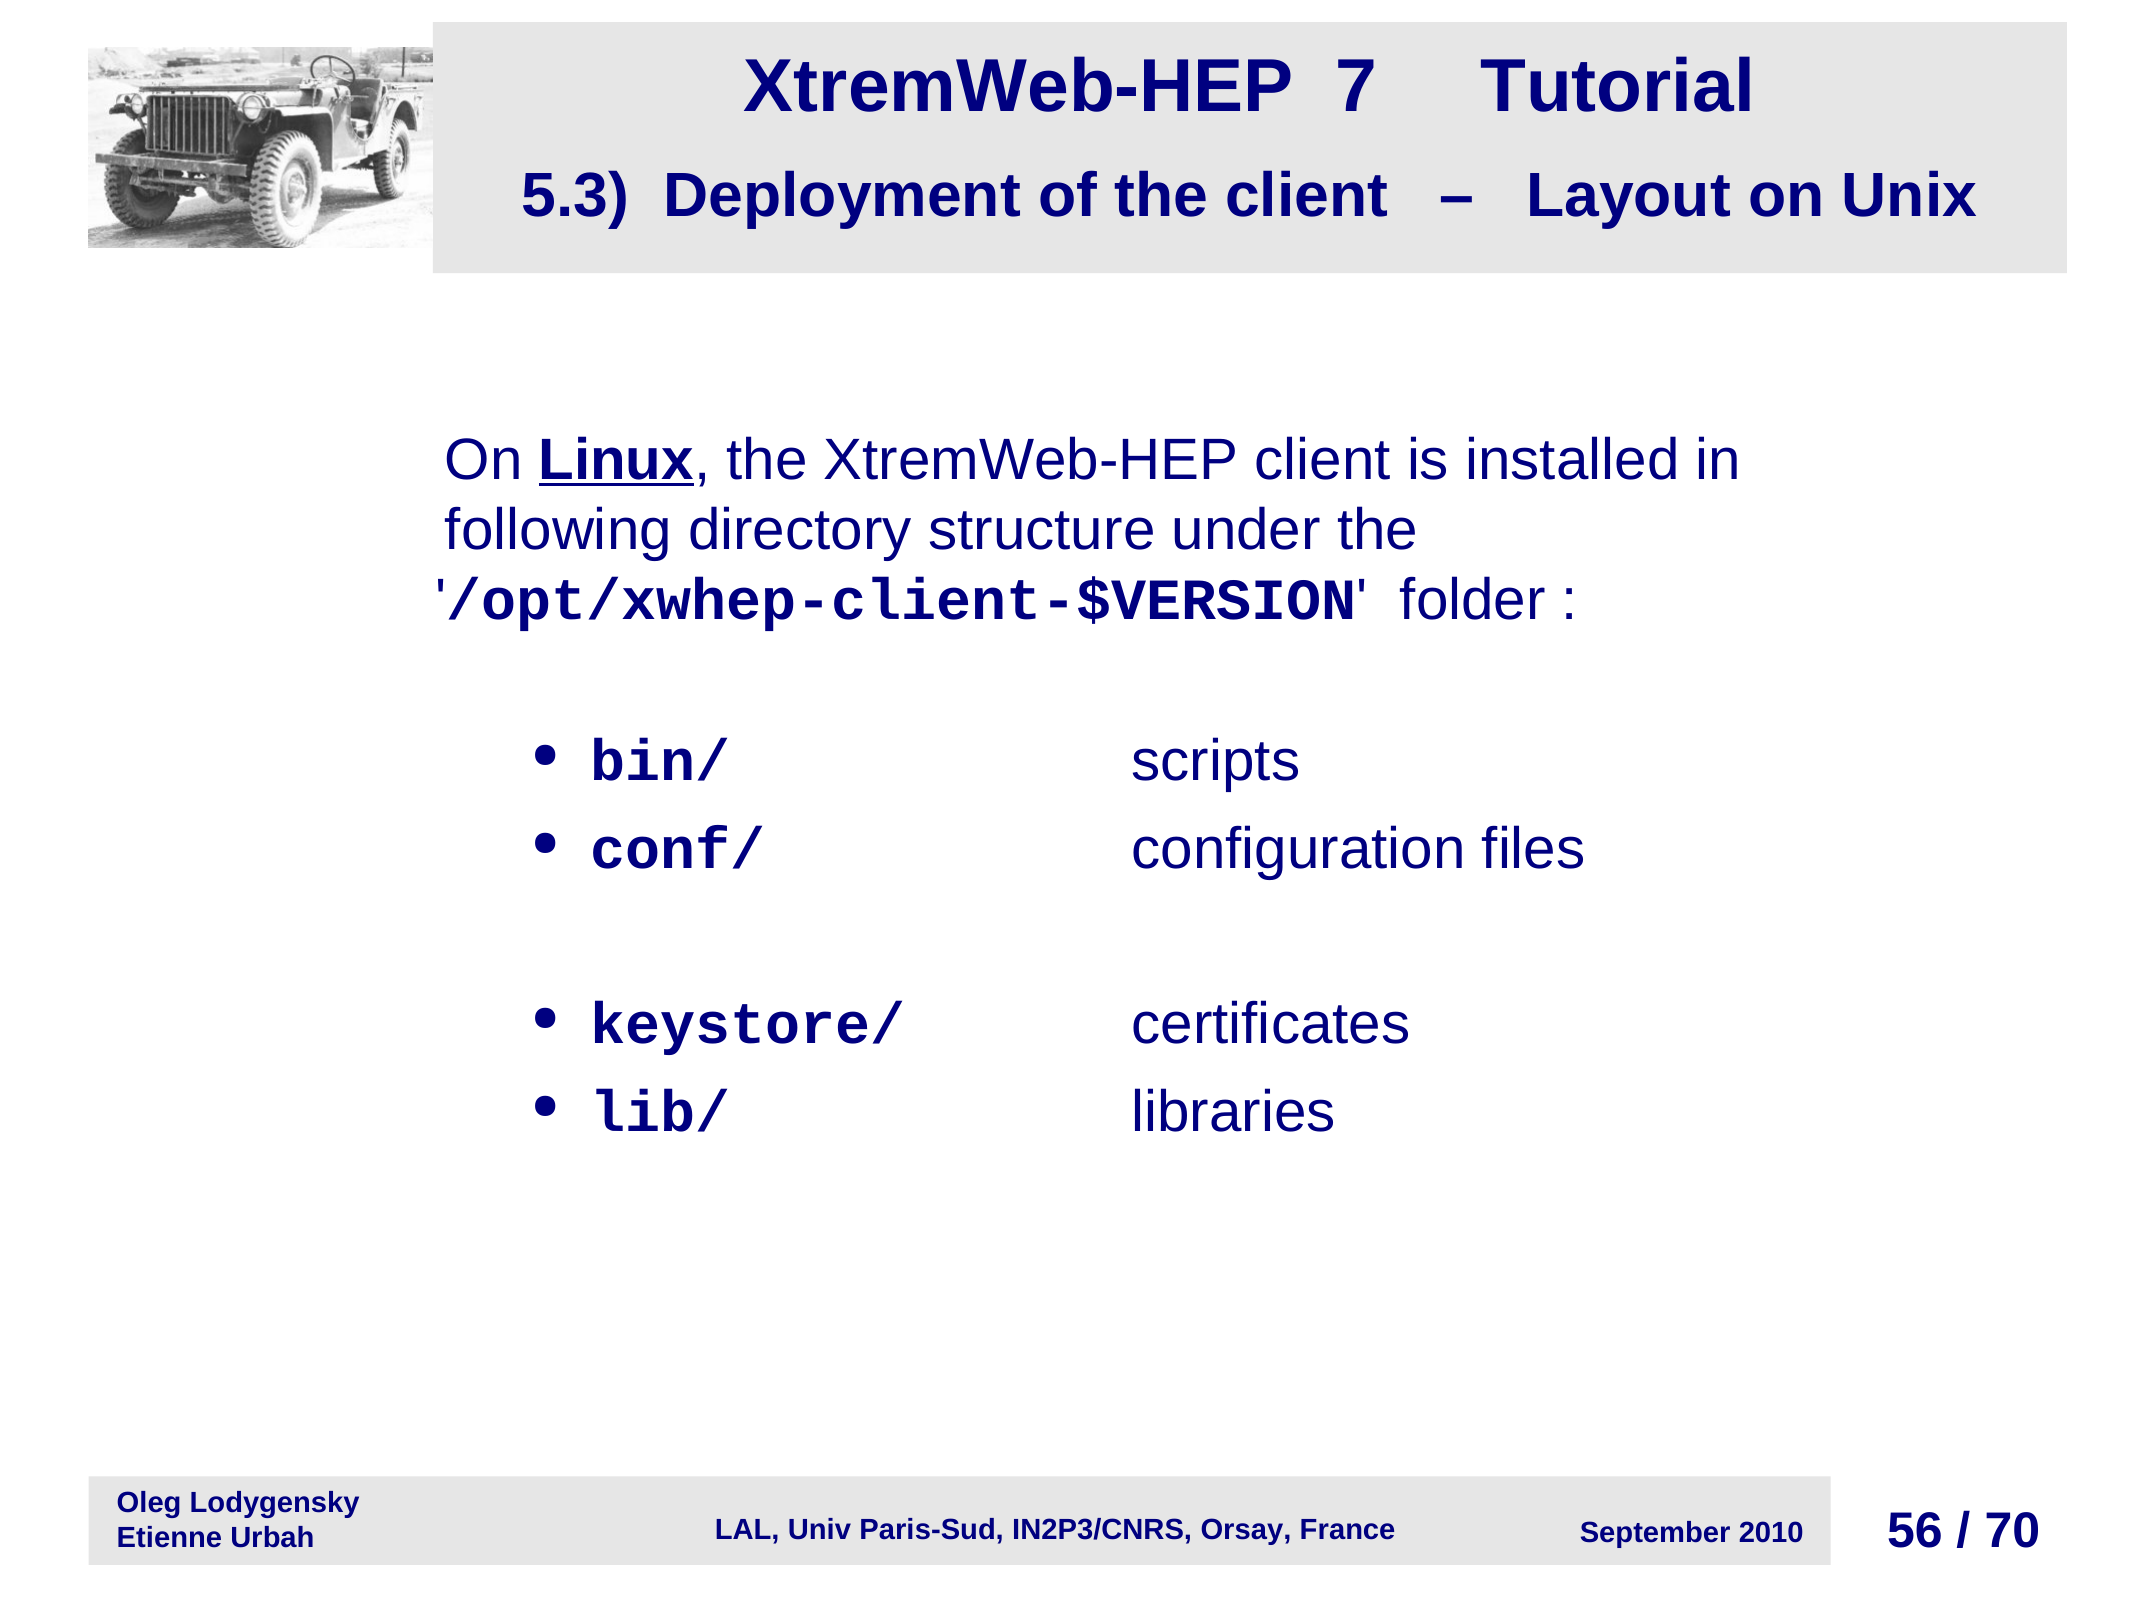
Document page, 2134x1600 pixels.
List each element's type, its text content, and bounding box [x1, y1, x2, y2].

text_box bin/ conf/ keystore/ lib/ [531, 650, 916, 1144]
text_box scripts configuration files certificates libraries [1122, 634, 1876, 1095]
picture [88, 47, 433, 248]
text_box On Linux, the XtremWeb-HEP client is installed in following directory structure under the '/opt/xwhep-client-$VERSION' folder : [435, 420, 1757, 650]
title 5.3) Deployment of the client – Layout on Unix [442, 118, 2067, 266]
